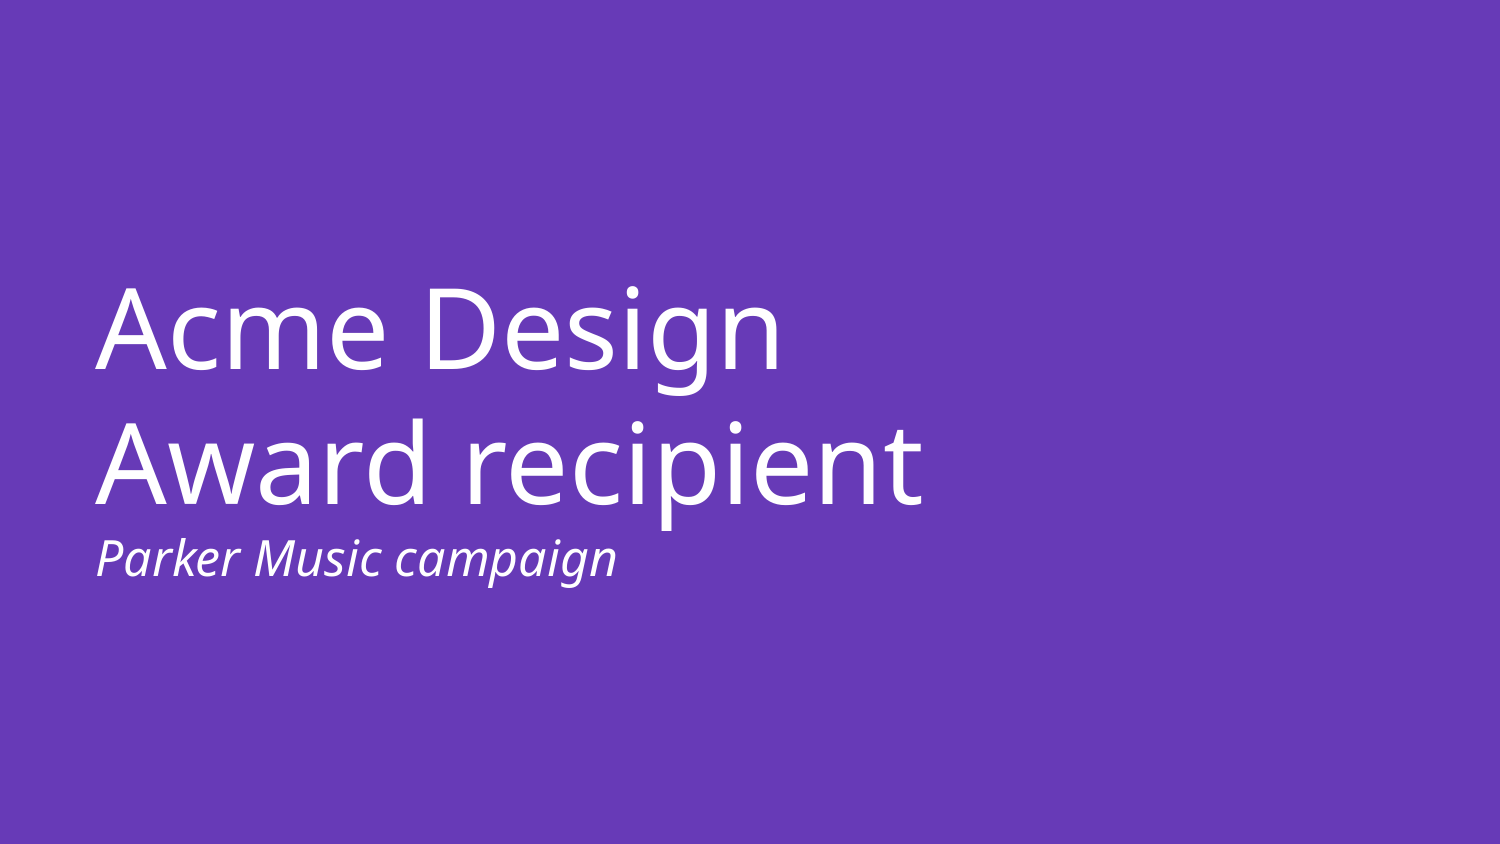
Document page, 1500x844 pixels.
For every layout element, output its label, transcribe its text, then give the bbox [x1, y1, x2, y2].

title Acme Design Award recipient Parker Music campaign [80, 86, 1012, 757]
